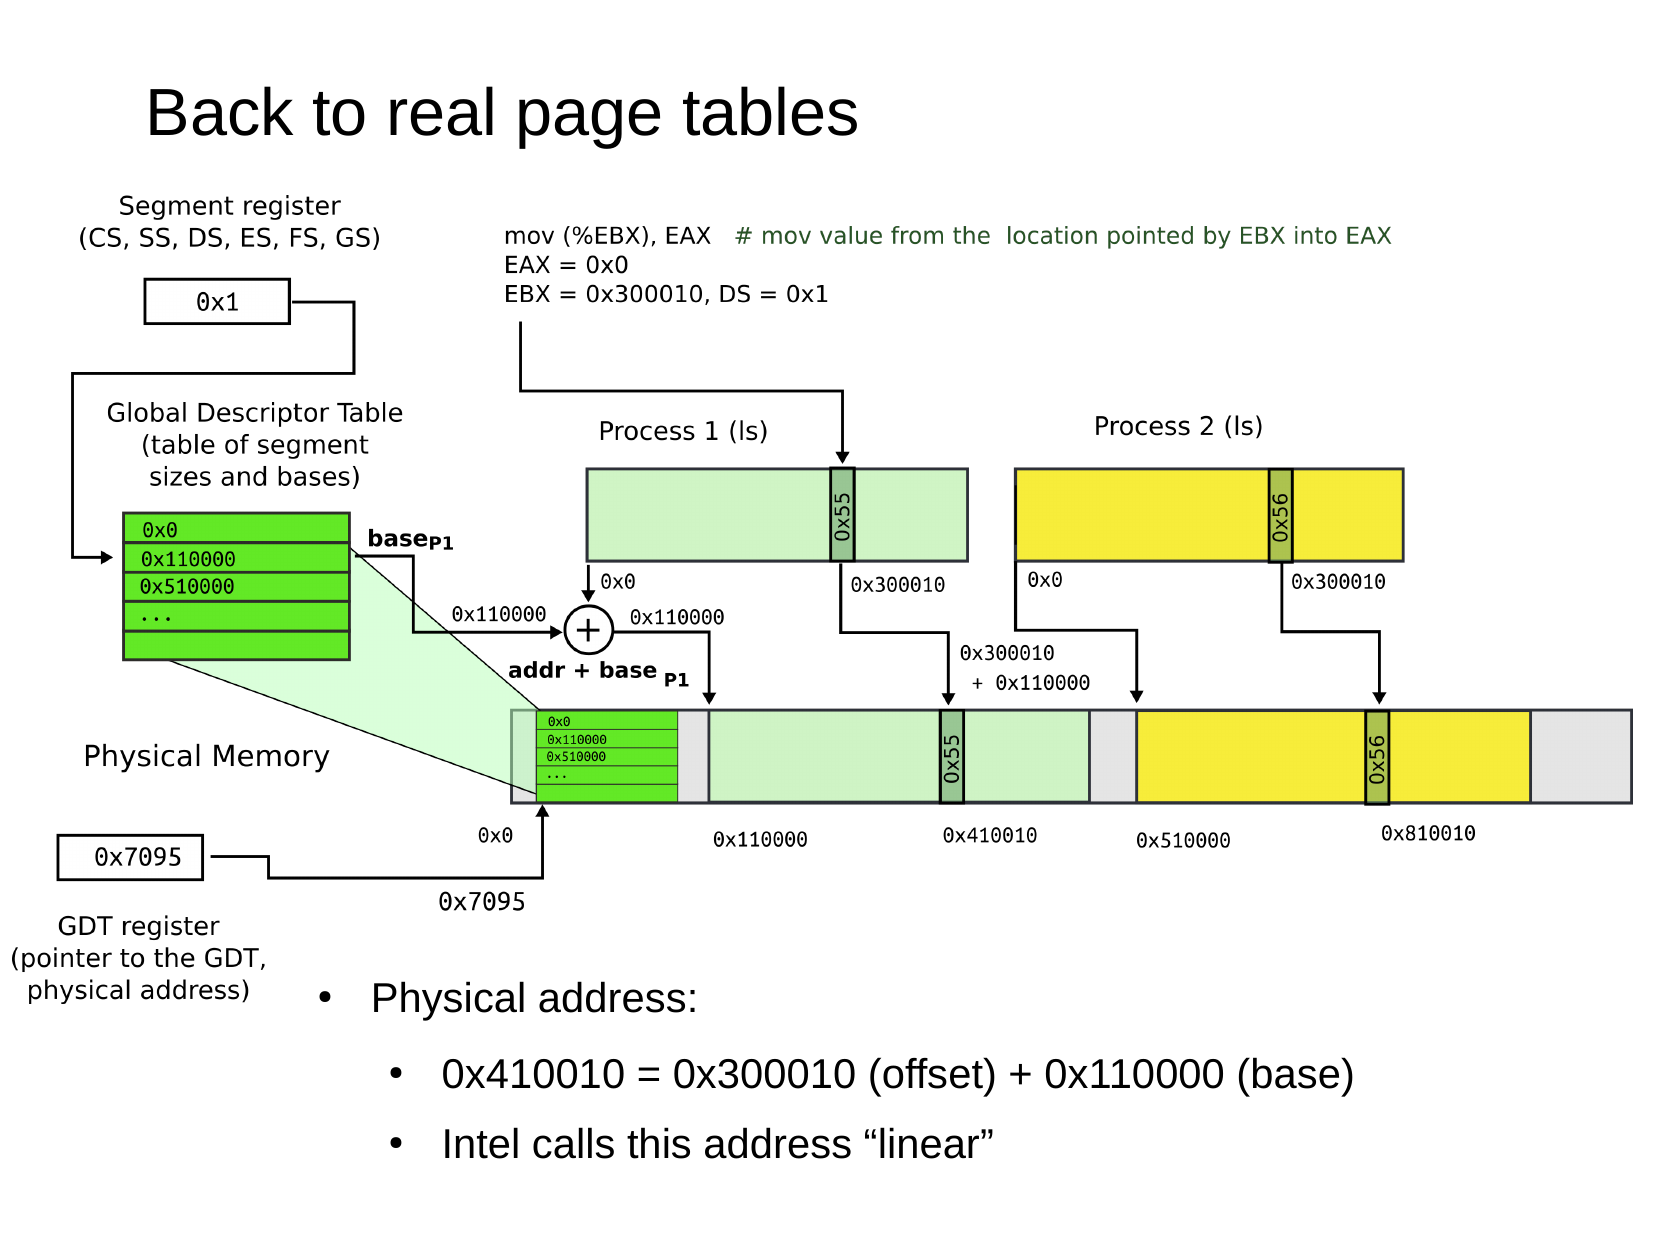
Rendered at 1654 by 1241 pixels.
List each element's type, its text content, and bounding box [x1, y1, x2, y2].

list Physical address: 0x410010 = 0x300010 (offset) + 0x110000 (base) Intel calls this address “linear” [300, 1004, 1576, 1201]
picture [12, 195, 1633, 1004]
list Back to real page tables [82, 75, 1576, 151]
